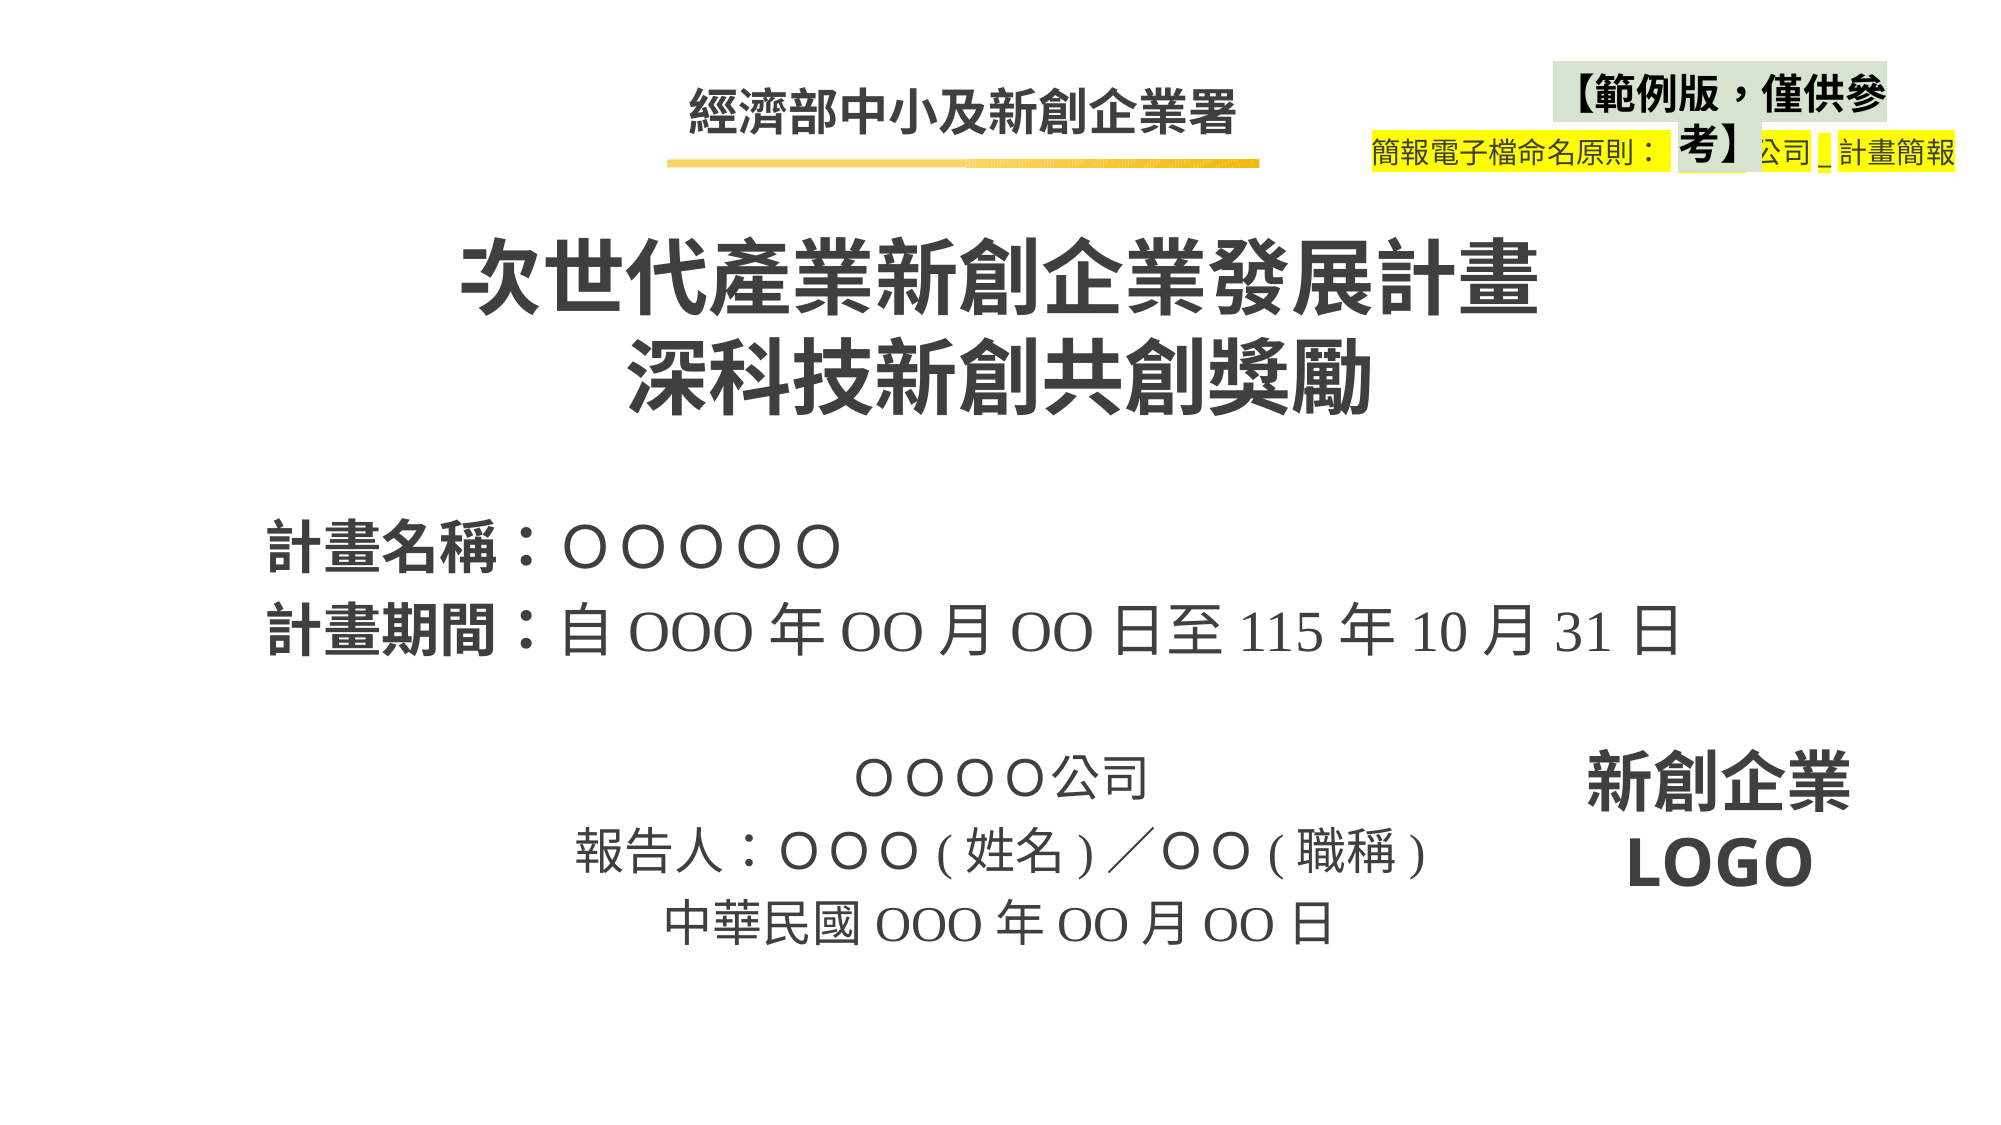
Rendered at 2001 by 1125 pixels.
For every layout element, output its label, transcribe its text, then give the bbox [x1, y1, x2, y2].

text_box 新創企業 LOGO [1523, 732, 1917, 909]
text_box 【範例版，僅供參考】 [1512, 60, 1928, 126]
text_box 經濟部中小及新創企業署 [652, 72, 1274, 149]
title 次世代產業新創企業發展計畫 深科技新創共創獎勵 [249, 207, 1750, 444]
text_box 簡報電子檔命名原則： OOO公司_計畫簡報 [1356, 127, 1988, 178]
text_box ＯＯＯＯ公司 報告人：ＯＯＯ(姓名)／ＯＯ(職稱) 中華民國OOO年OO月OO日 [597, 739, 1403, 987]
text_box [667, 159, 1259, 167]
subtitle 計畫名稱：ＯＯＯＯＯ 計畫期間：自OOO年OO月OO日至115年10月31日 [249, 477, 1750, 697]
